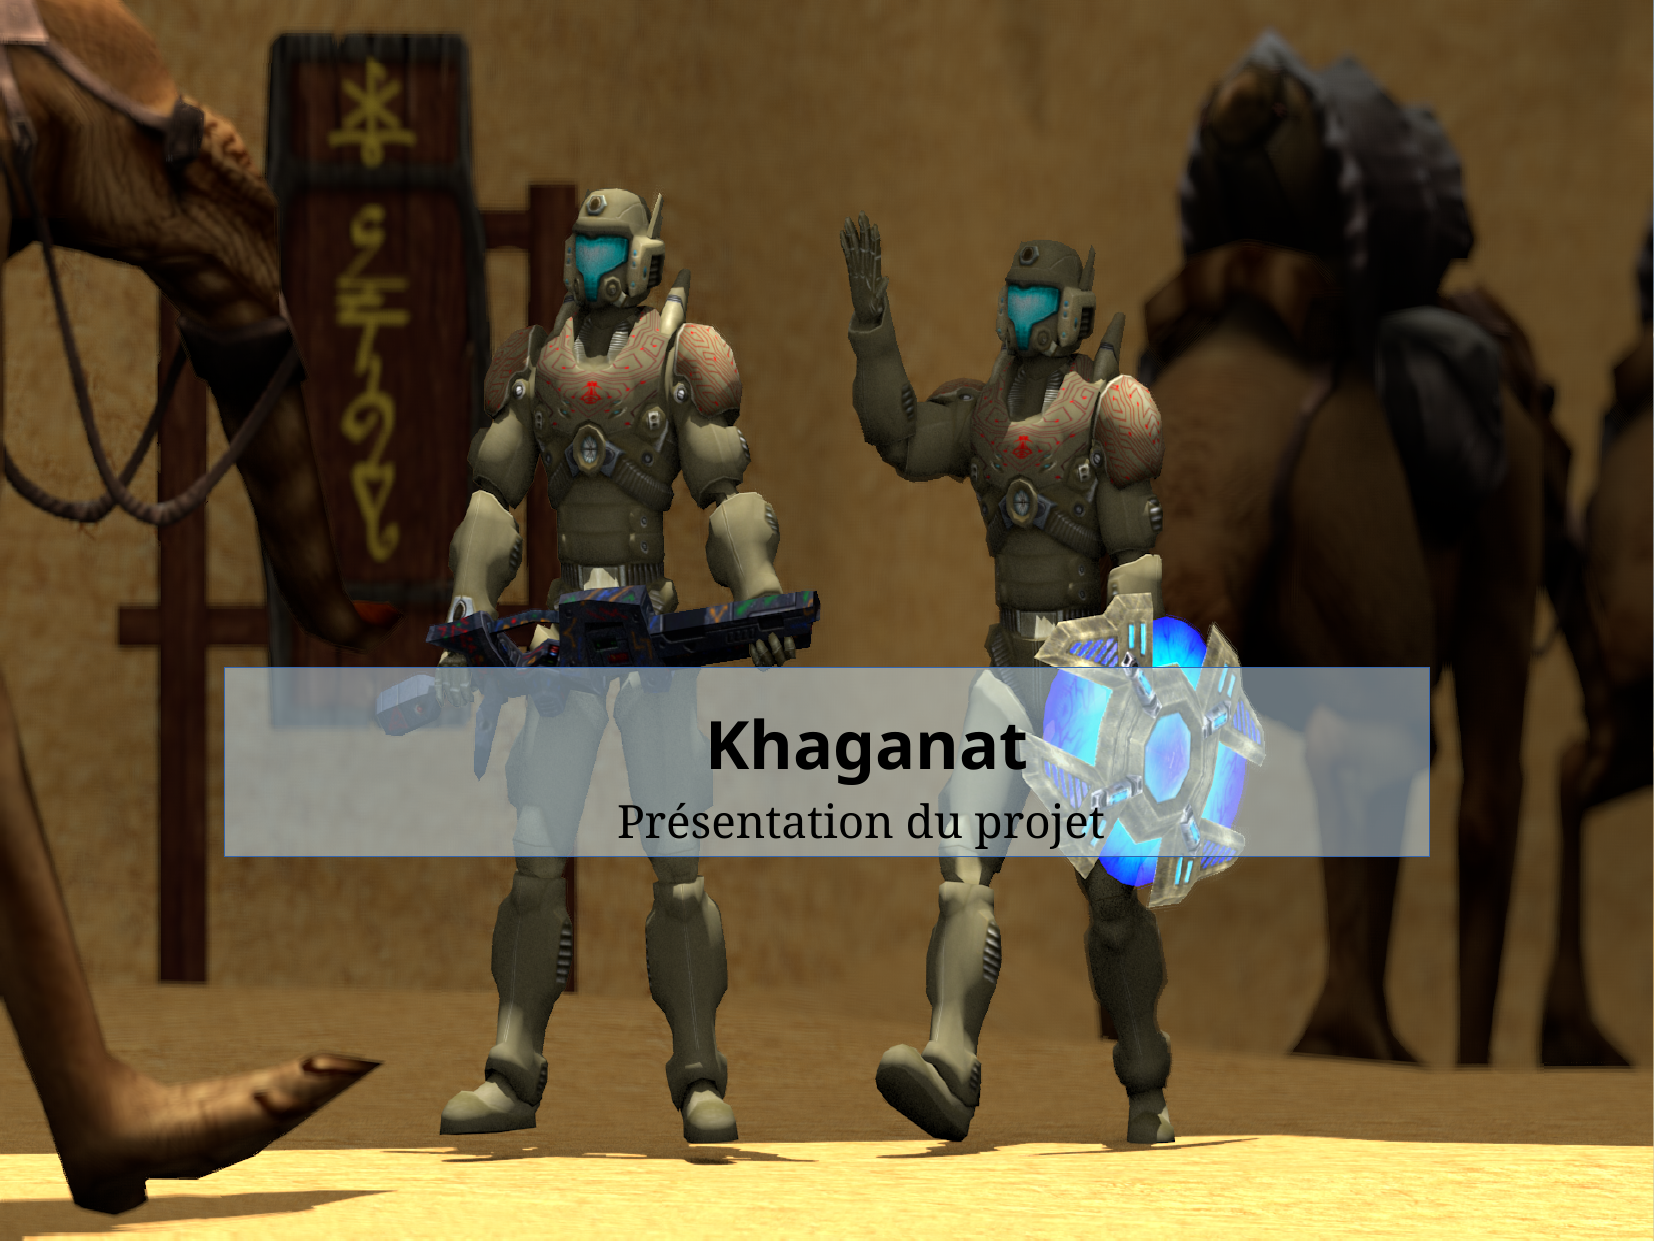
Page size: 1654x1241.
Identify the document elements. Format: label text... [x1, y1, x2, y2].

text_box [224, 667, 1430, 857]
text_box Khaganat Présentation du projet [602, 690, 1170, 836]
picture [0, 0, 1654, 1241]
